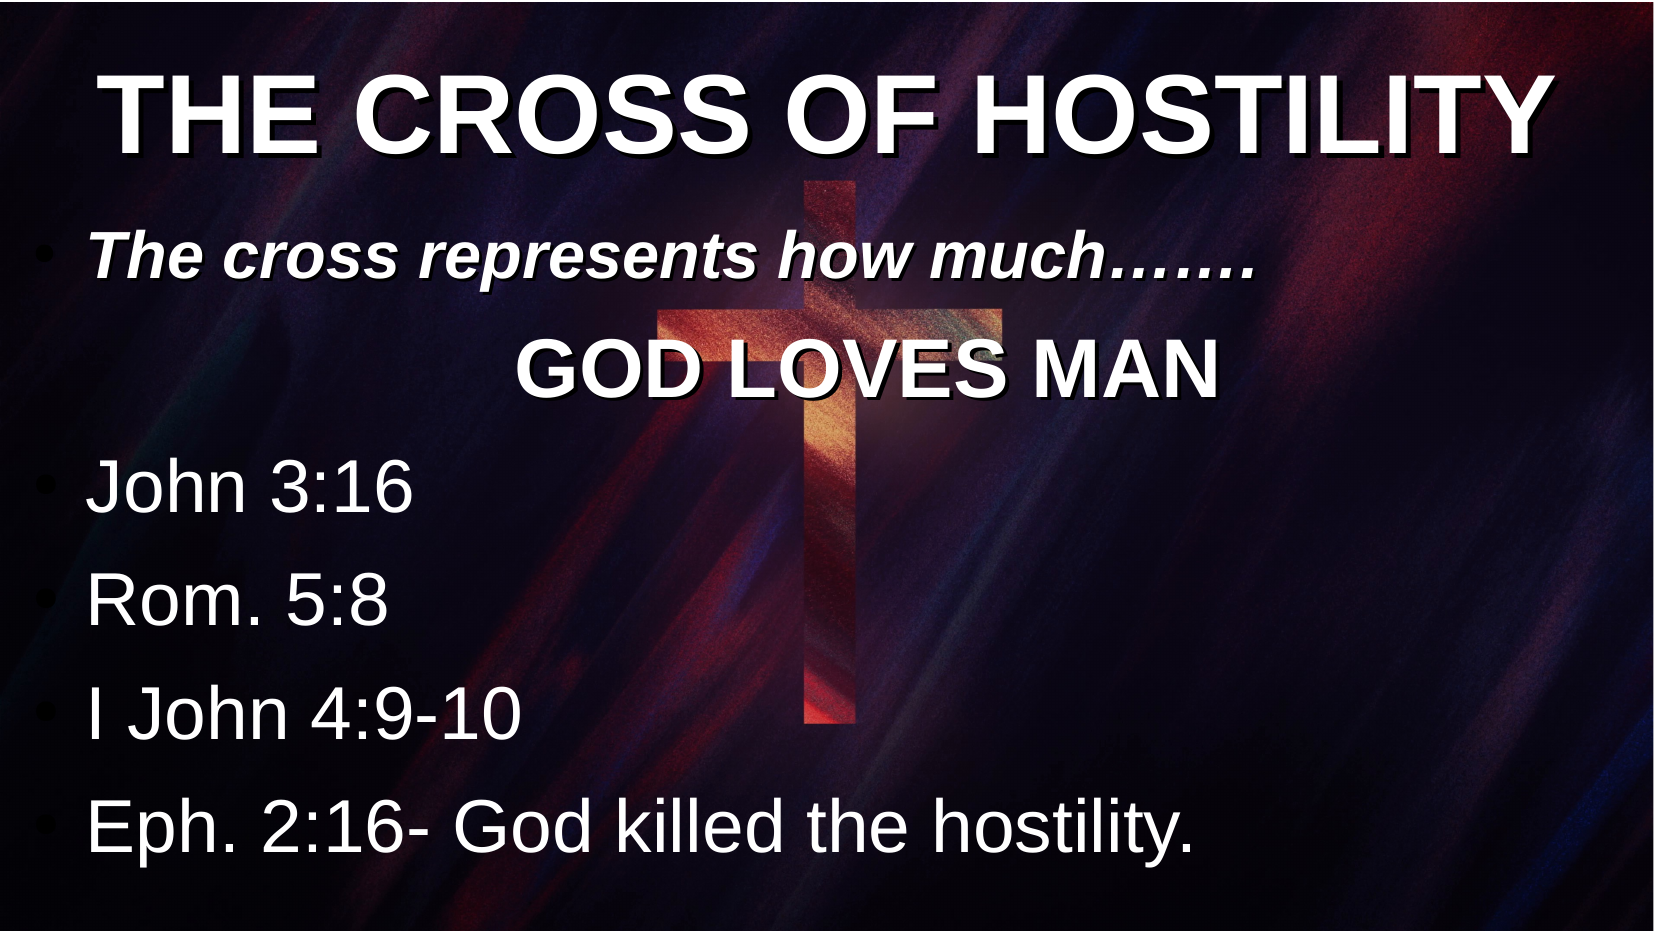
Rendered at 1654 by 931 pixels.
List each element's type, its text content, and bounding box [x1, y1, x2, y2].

list The cross represents how much……. GOD LOVES MAN John 3:16 Rom. 5:8 I John 4:9-10 Eph. 2:16- God killed the hostility. [15, 217, 1651, 931]
picture [0, 2, 1654, 931]
title THE CROSS OF HOSTILITY [82, 37, 1571, 193]
